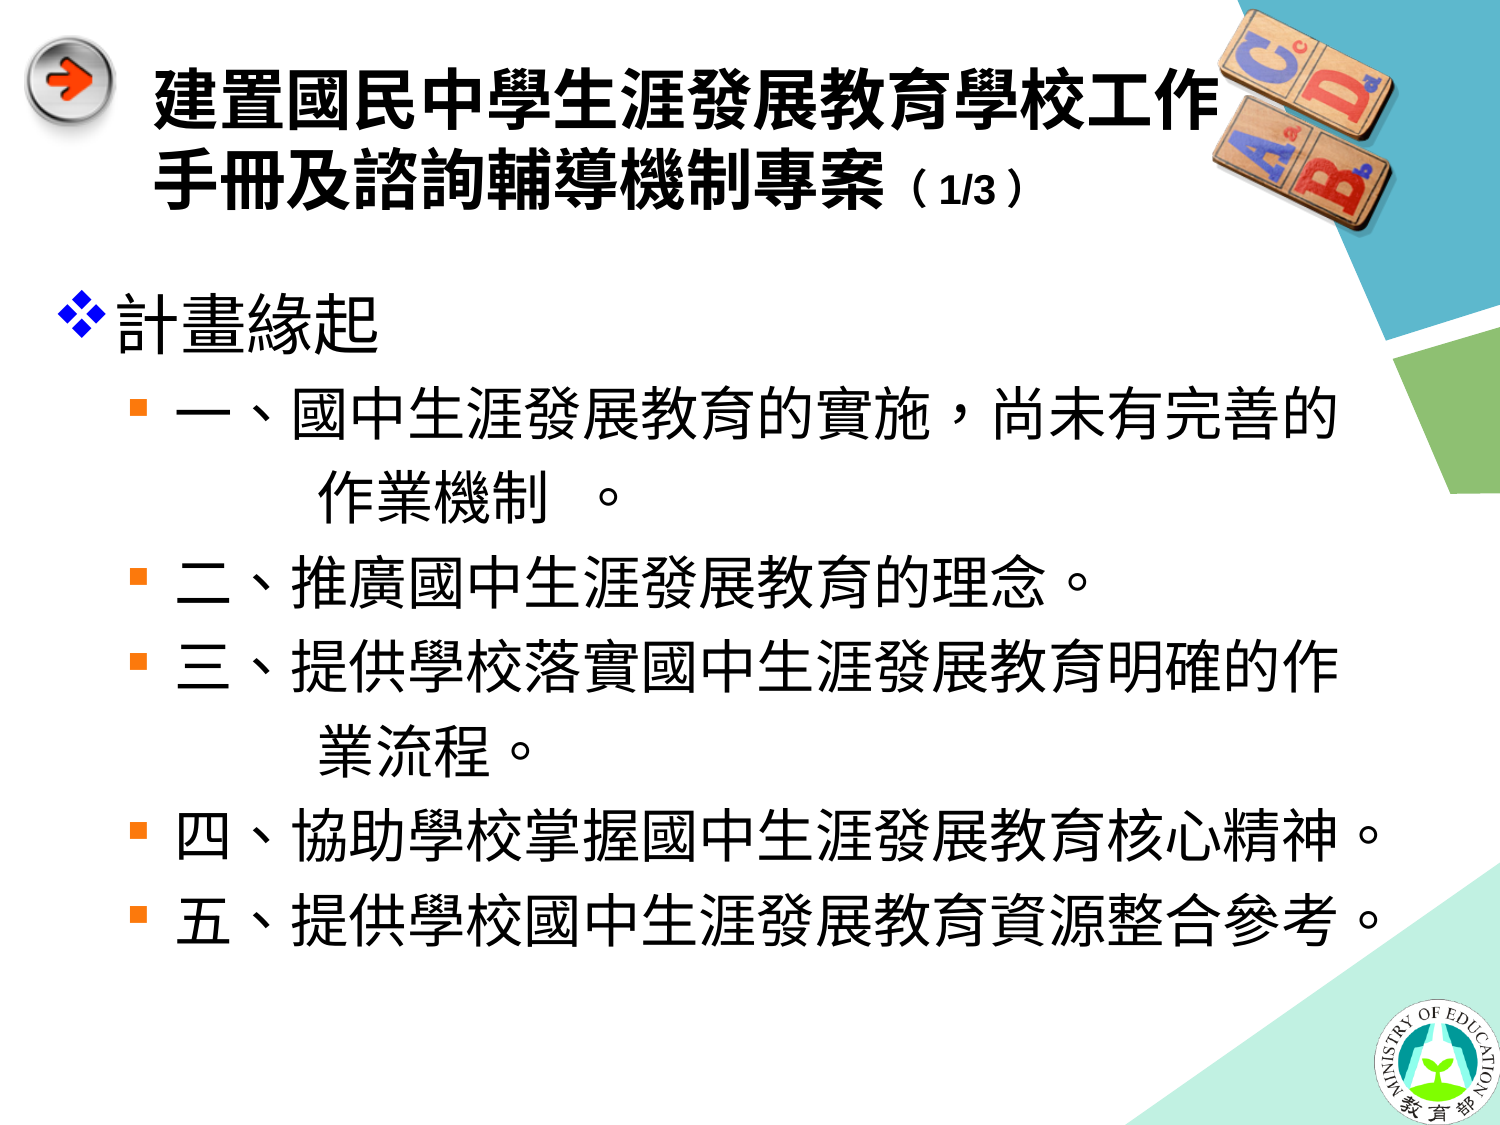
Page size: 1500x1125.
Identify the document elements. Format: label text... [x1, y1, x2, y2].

picture [1212, 8, 1399, 238]
title 建置國民中學生涯發展教育學校工作手冊及諮詢輔導機制專案（1/3） [137, 62, 1288, 213]
picture [1374, 1088, 1500, 1125]
list 計畫緣起 一、國中生涯發展教育的實施，尚未有完善的 作業機制 。 二、推廣國中生涯發展教育的理念。 三、提供學校落實國中生涯發展教育明確的作 業流程。 四、協助學校掌握國中生涯發展教育核心精神。 五、提供學校國中生涯發展教育資源整合參考。 [37, 275, 1500, 1088]
picture [24, 35, 118, 150]
